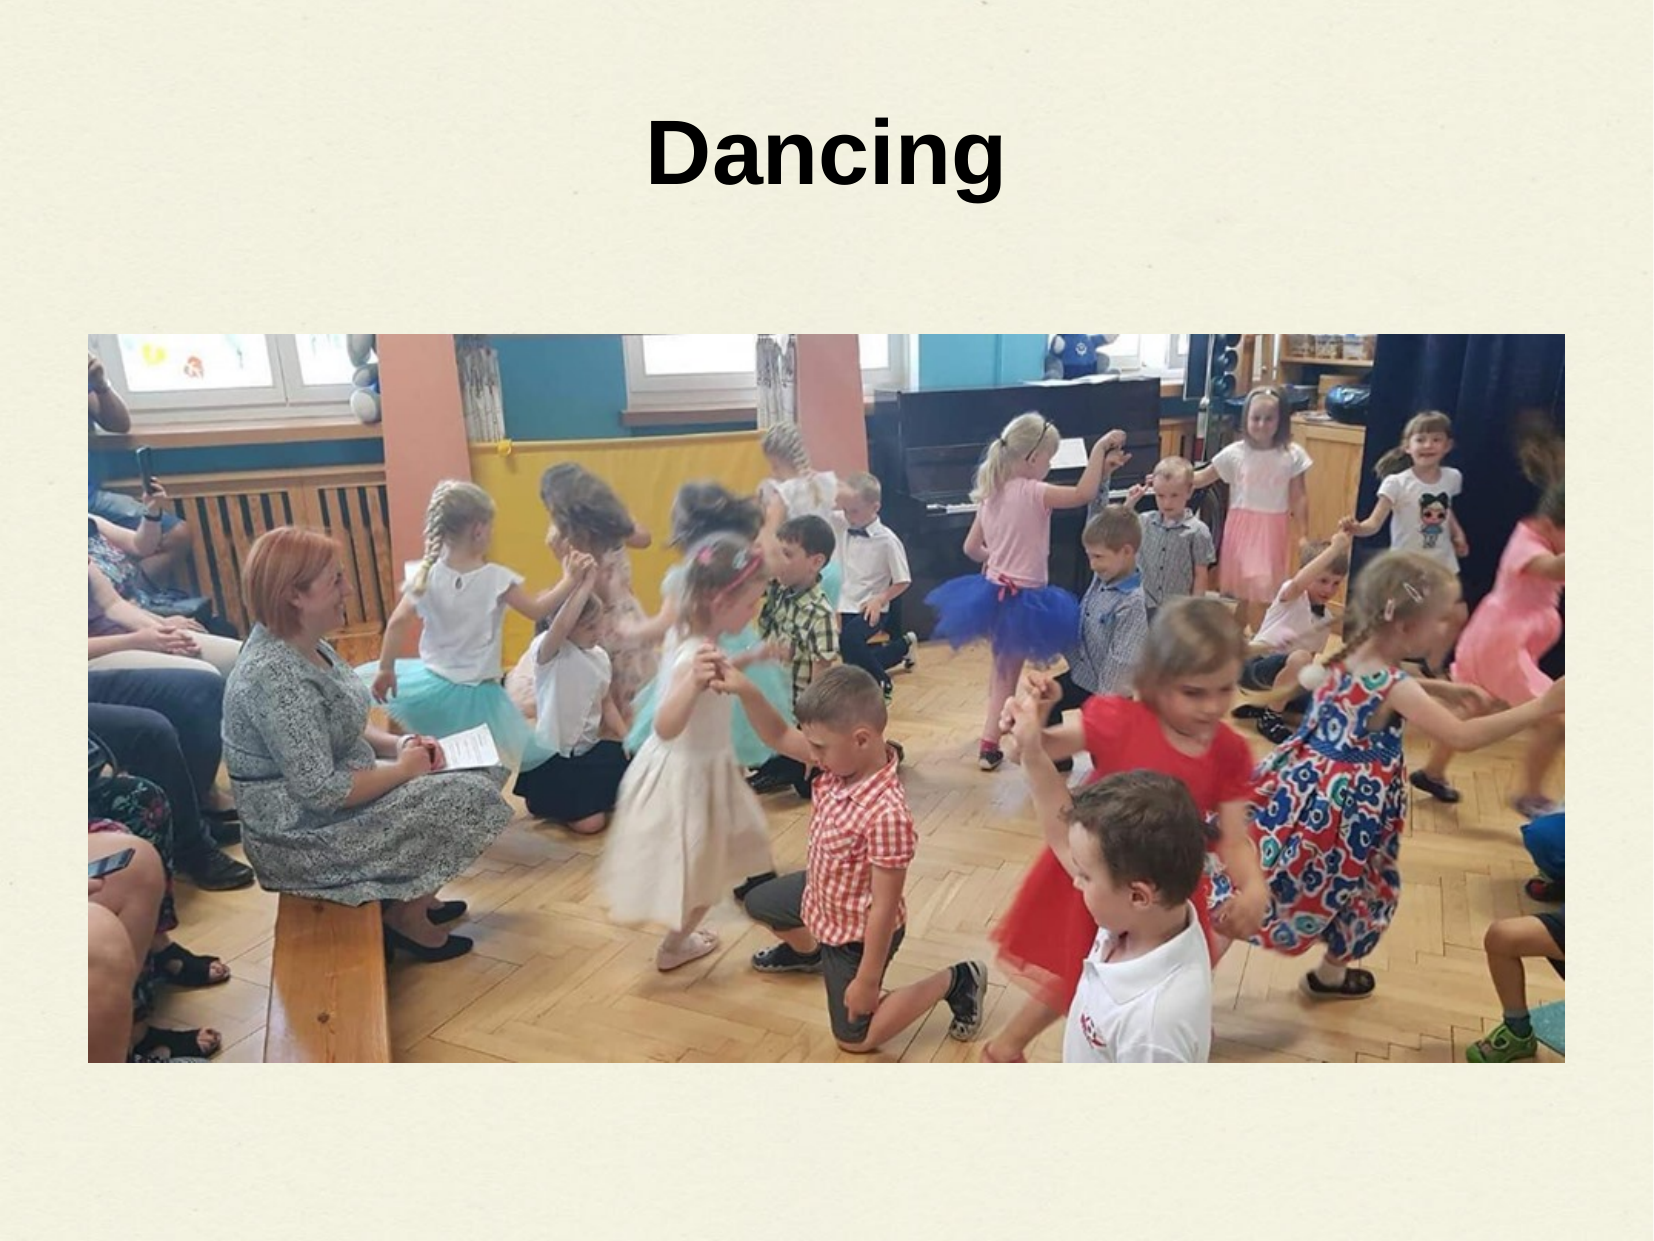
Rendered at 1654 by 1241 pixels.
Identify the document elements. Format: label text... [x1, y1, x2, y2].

picture [0, 0, 1654, 1241]
title Dancing [82, 56, 1571, 250]
